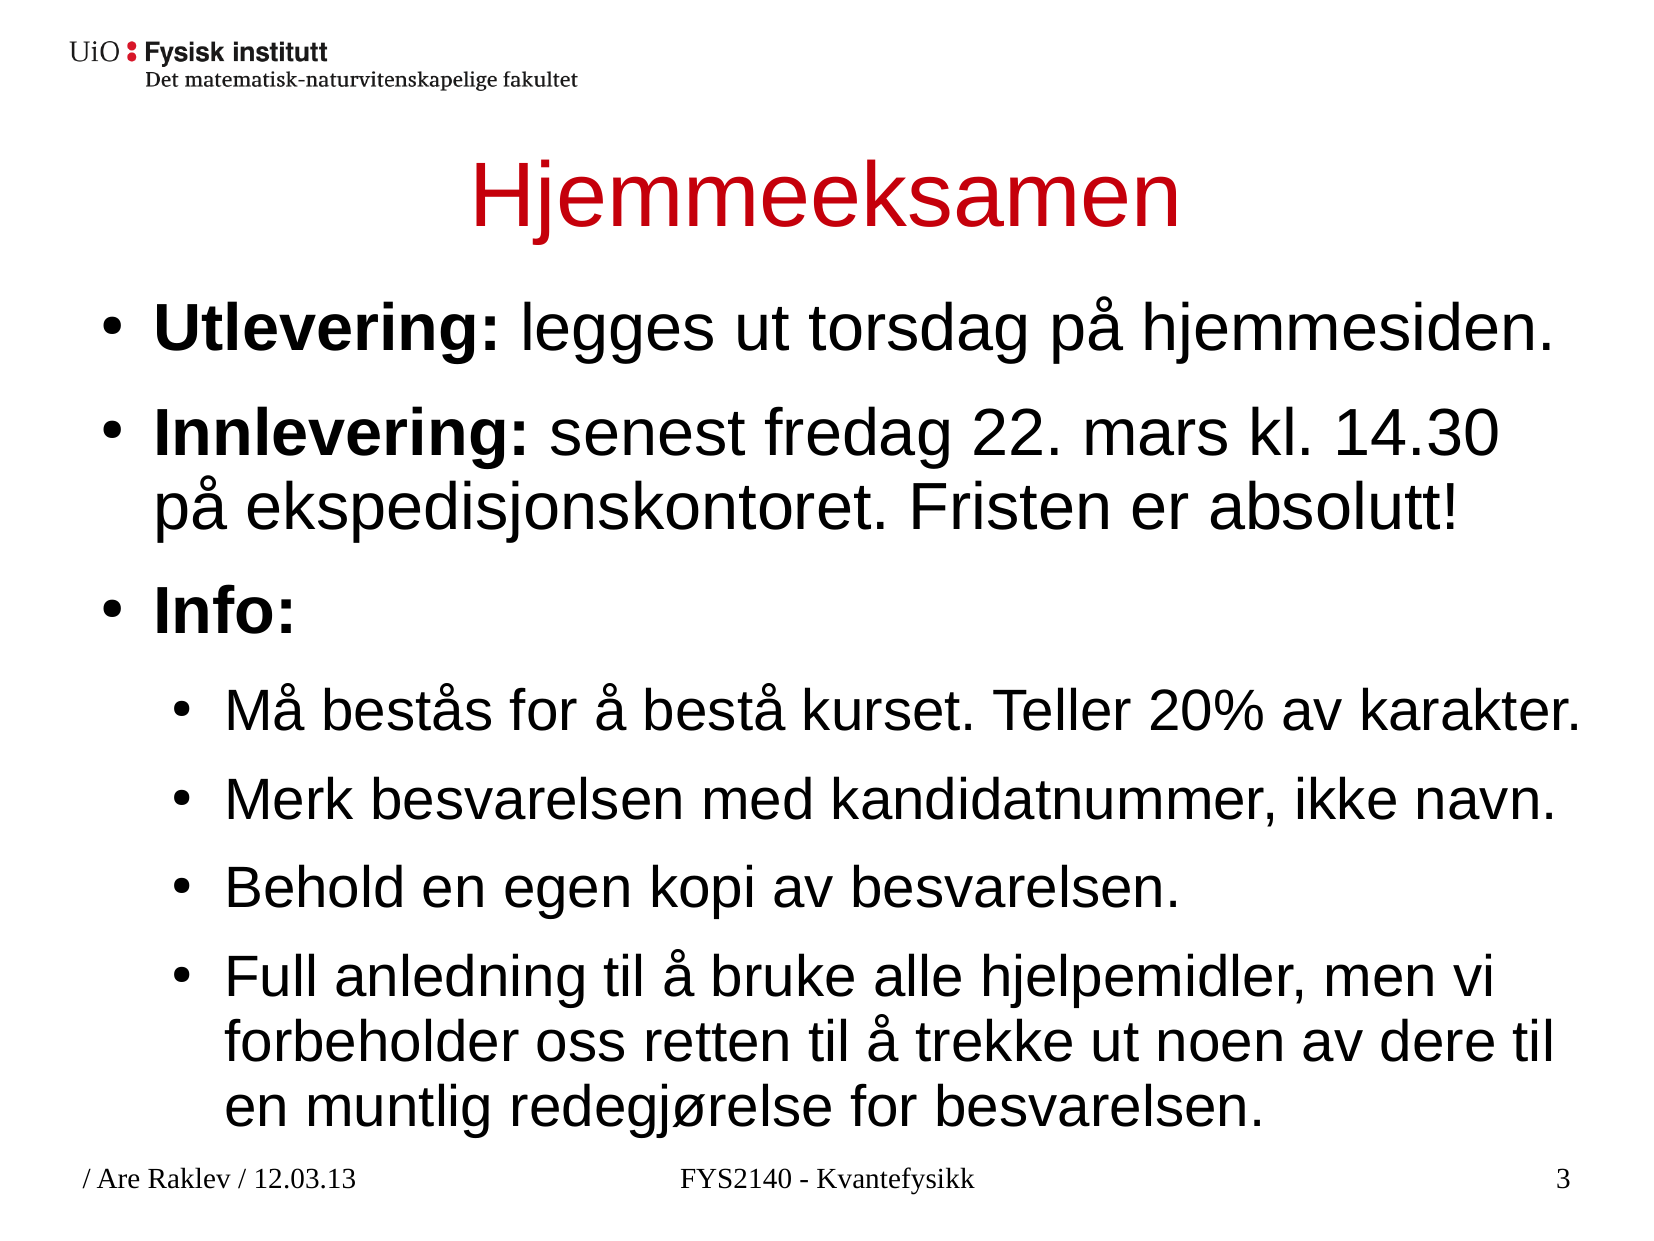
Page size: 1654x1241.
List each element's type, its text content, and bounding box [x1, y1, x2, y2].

list Utlevering: legges ut torsdag på hjemmesiden. Innlevering: senest fredag 22. mars kl. 14.30 på ekspedisjonskontoret. Fristen er absolutt! Info: Må bestås for å bestå kurset. Teller 20% av karakter. Merk besvarelsen med kandidatnummer, ikke navn. Behold en egen kopi av besvarelsen. Full anledning til å bruke alle hjelpemidler, men vi forbeholder oss retten til å trekke ut noen av dere til en muntlig redegjørelse for besvarelsen. [82, 290, 1613, 1163]
title Hjemmeeksamen [82, 90, 1571, 290]
picture [68, 37, 581, 93]
